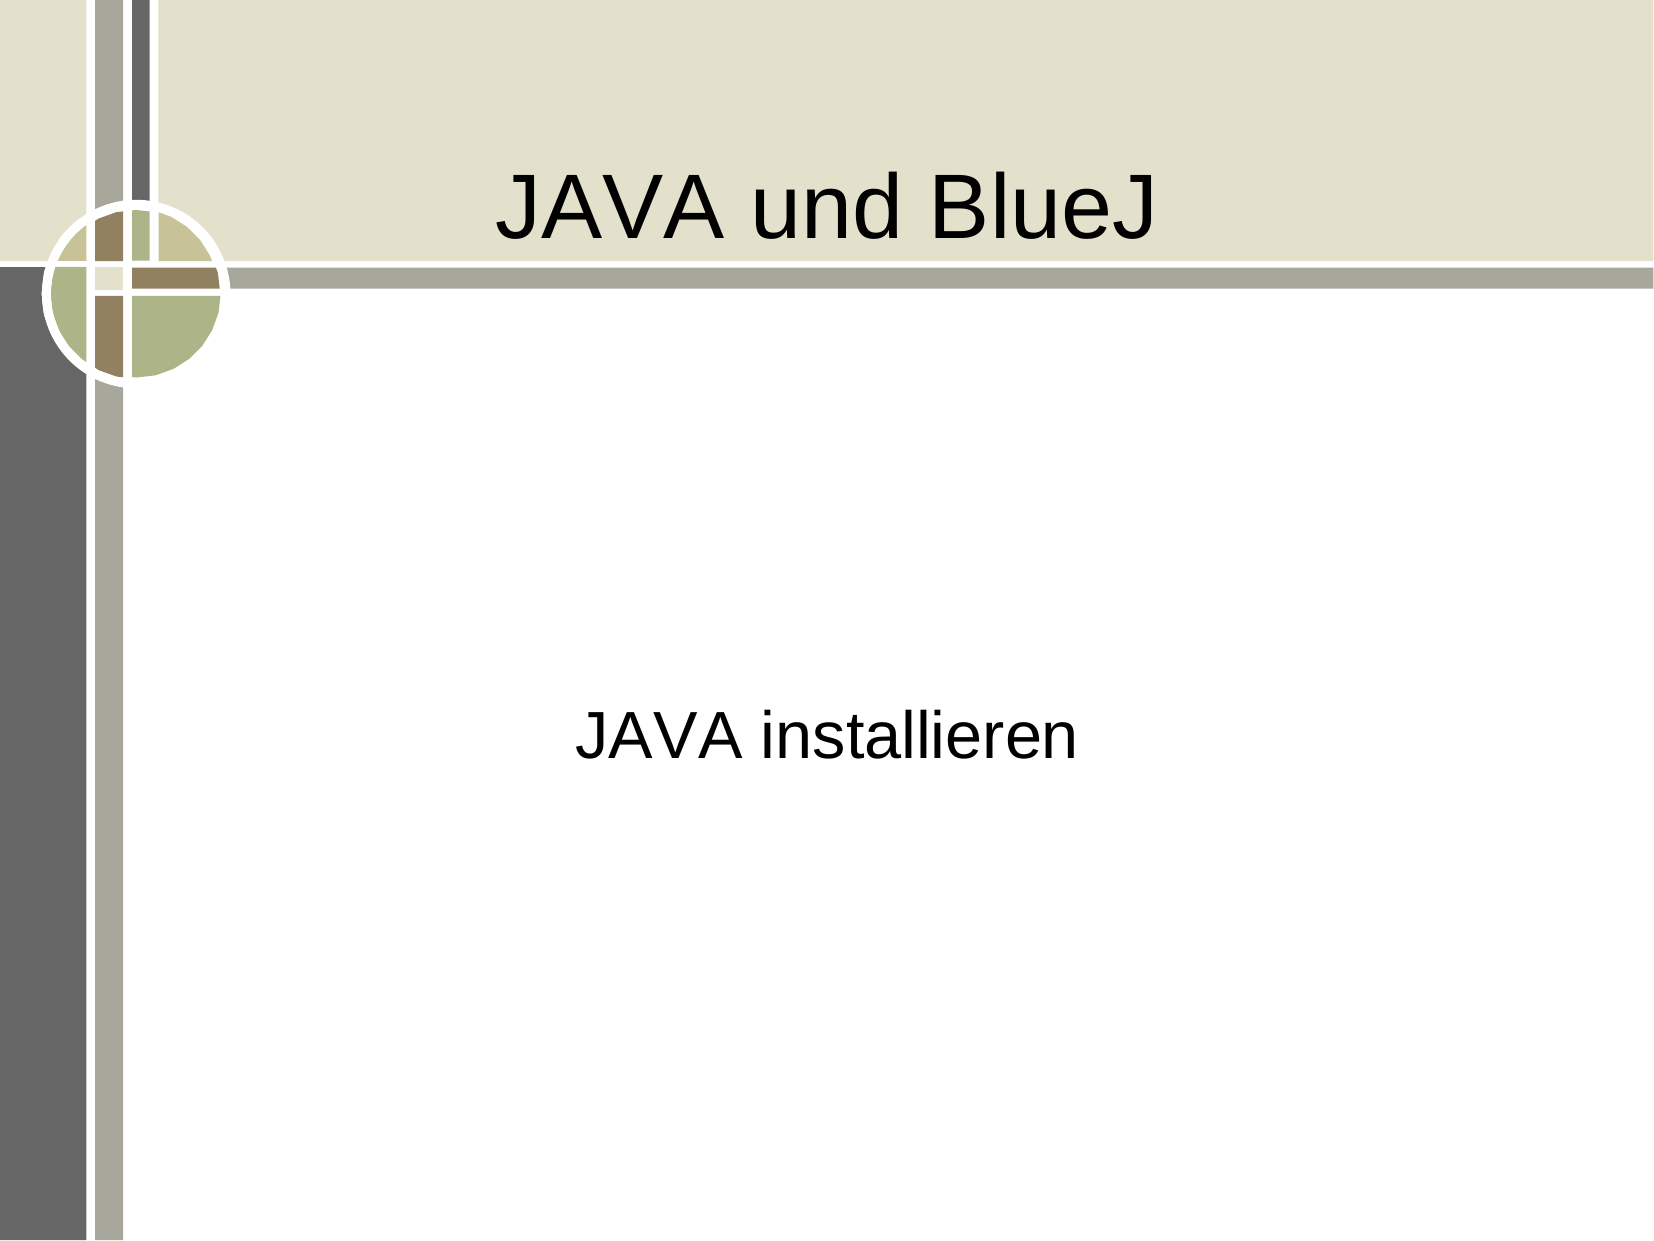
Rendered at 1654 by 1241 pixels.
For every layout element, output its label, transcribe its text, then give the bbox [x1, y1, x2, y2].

title JAVA und BlueJ [121, 102, 1534, 311]
subtitle JAVA installieren [121, 344, 1534, 1127]
